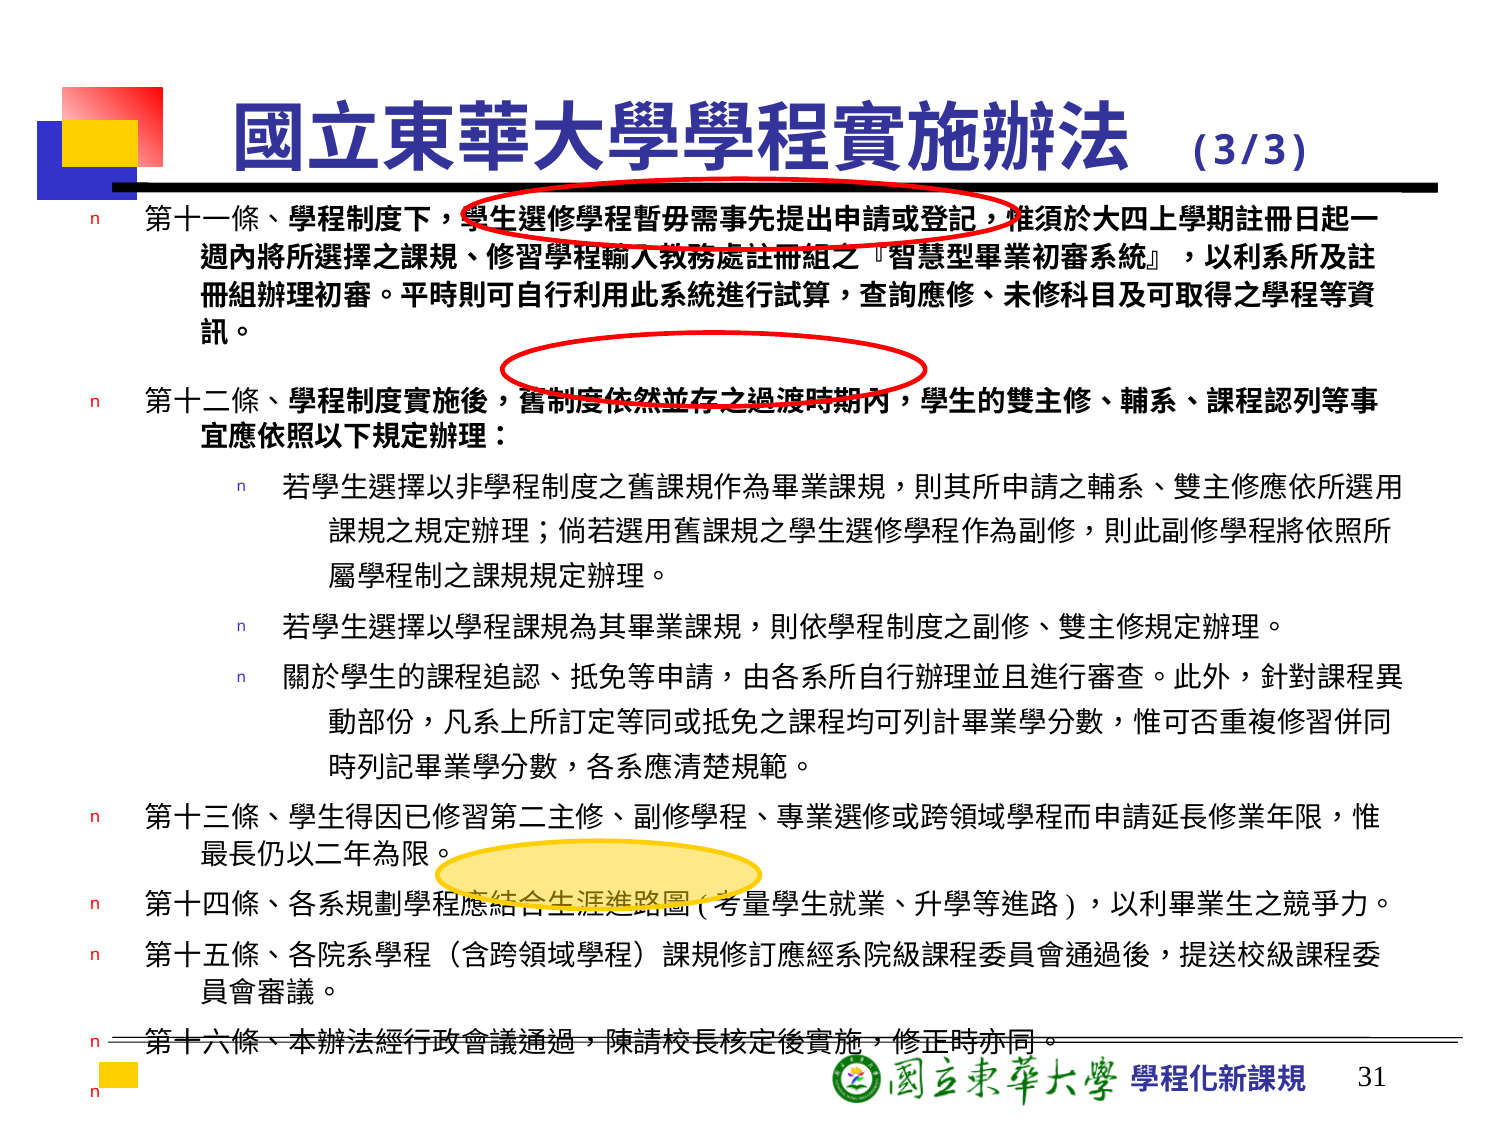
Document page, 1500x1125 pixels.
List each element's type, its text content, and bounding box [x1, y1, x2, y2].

text_box [437, 840, 760, 910]
title 國立東華大學學程實施辦法 (3/3) [174, 75, 1369, 188]
list 第十一條、學程制度下，學生選修學程暫毋需事先提出申請或登記，惟須於大四上學期註冊日起一週內將所選擇之課規、修習學程輸入教務處註冊組之『智慧型畢業初審系統』，以利系所及註冊組辦理初審。平時則可自行利用此系統進行試算，查詢應修、未修科目及可取得之學程等資訊。 第十二條、學程制度實施後，舊制度依然並存之過渡時期內，學生的雙主修、輔系、課程認列等事宜應依照以下規定辦理： 若學生選擇以非學程制度之舊課規作為畢業課規，則其所申請之輔系、雙主修應依所選用課規之規定辦理；倘若選用舊課規之學生選修學程作為副修，則此副修學程將依照所屬學程制之課規規定辦理。 若學生選擇以學程課規為其畢業課規，則依學程制度之副修、雙主修規定辦理。 關於學生的課程追認、抵免等申請，由各系所自行辦理並且進行審查。此外，針對課程異動部份，凡系上所訂定等同或抵免之課程均可列計畢業學分數，惟可否重複修習併同時列記畢業學分數，各系應清楚規範。 第十三條、學生得因已修習第二主修、副修學程、專業選修或跨領域學程而申請延長修業年限，惟最長仍以二年為限。 第十四條、各系規劃學程應結合生涯進路圖(考量學生就業、升學等進路)，以利畢業生之競爭力。 第十五條、各院系學程（含跨領域學程）課規修訂應經系院級課程委員會通過後，提送校級課程委員會審議。 第十六條、本辦法經行政會議通過，陳請校長核定後實施，修正時亦同。 [466, 189, 1016, 247]
title 國立東華大學學程實施辦法 (3/3) [588, 182, 893, 188]
text_box 31 [1342, 1050, 1468, 1101]
list 第十一條、學程制度下，學生選修學程暫毋需事先提出申請或登記，惟須於大四上學期註冊日起一週內將所選擇之課規、修習學程輸入教務處註冊組之『智慧型畢業初審系統』，以利系所及註冊組辦理初審。平時則可自行利用此系統進行試算，查詢應修、未修科目及可取得之學程等資訊。 第十二條、學程制度實施後，舊制度依然並存之過渡時期內，學生的雙主修、輔系、課程認列等事宜應依照以下規定辦理： 若學生選擇以非學程制度之舊課規作為畢業課規，則其所申請之輔系、雙主修應依所選用課規之規定辦理；倘若選用舊課規之學生選修學程作為副修，則此副修學程將依照所屬學程制之課規規定辦理。 若學生選擇以學程課規為其畢業課規，則依學程制度之副修、雙主修規定辦理。 關於學生的課程追認、抵免等申請，由各系所自行辦理並且進行審查。此外，針對課程異動部份，凡系上所訂定等同或抵免之課程均可列計畢業學分數，惟可否重複修習併同時列記畢業學分數，各系應清楚規範。 第十三條、學生得因已修習第二主修、副修學程、專業選修或跨領域學程而申請延長修業年限，惟最長仍以二年為限。 第十四條、各系規劃學程應結合生涯進路圖(考量學生就業、升學等進路)，以利畢業生之競爭力。 第十五條、各院系學程（含跨領域學程）課規修訂應經系院級課程委員會通過後，提送校級課程委員會審議。 第十六條、本辦法經行政會議通過，陳請校長核定後實施，修正時亦同。 [74, 189, 1421, 1074]
